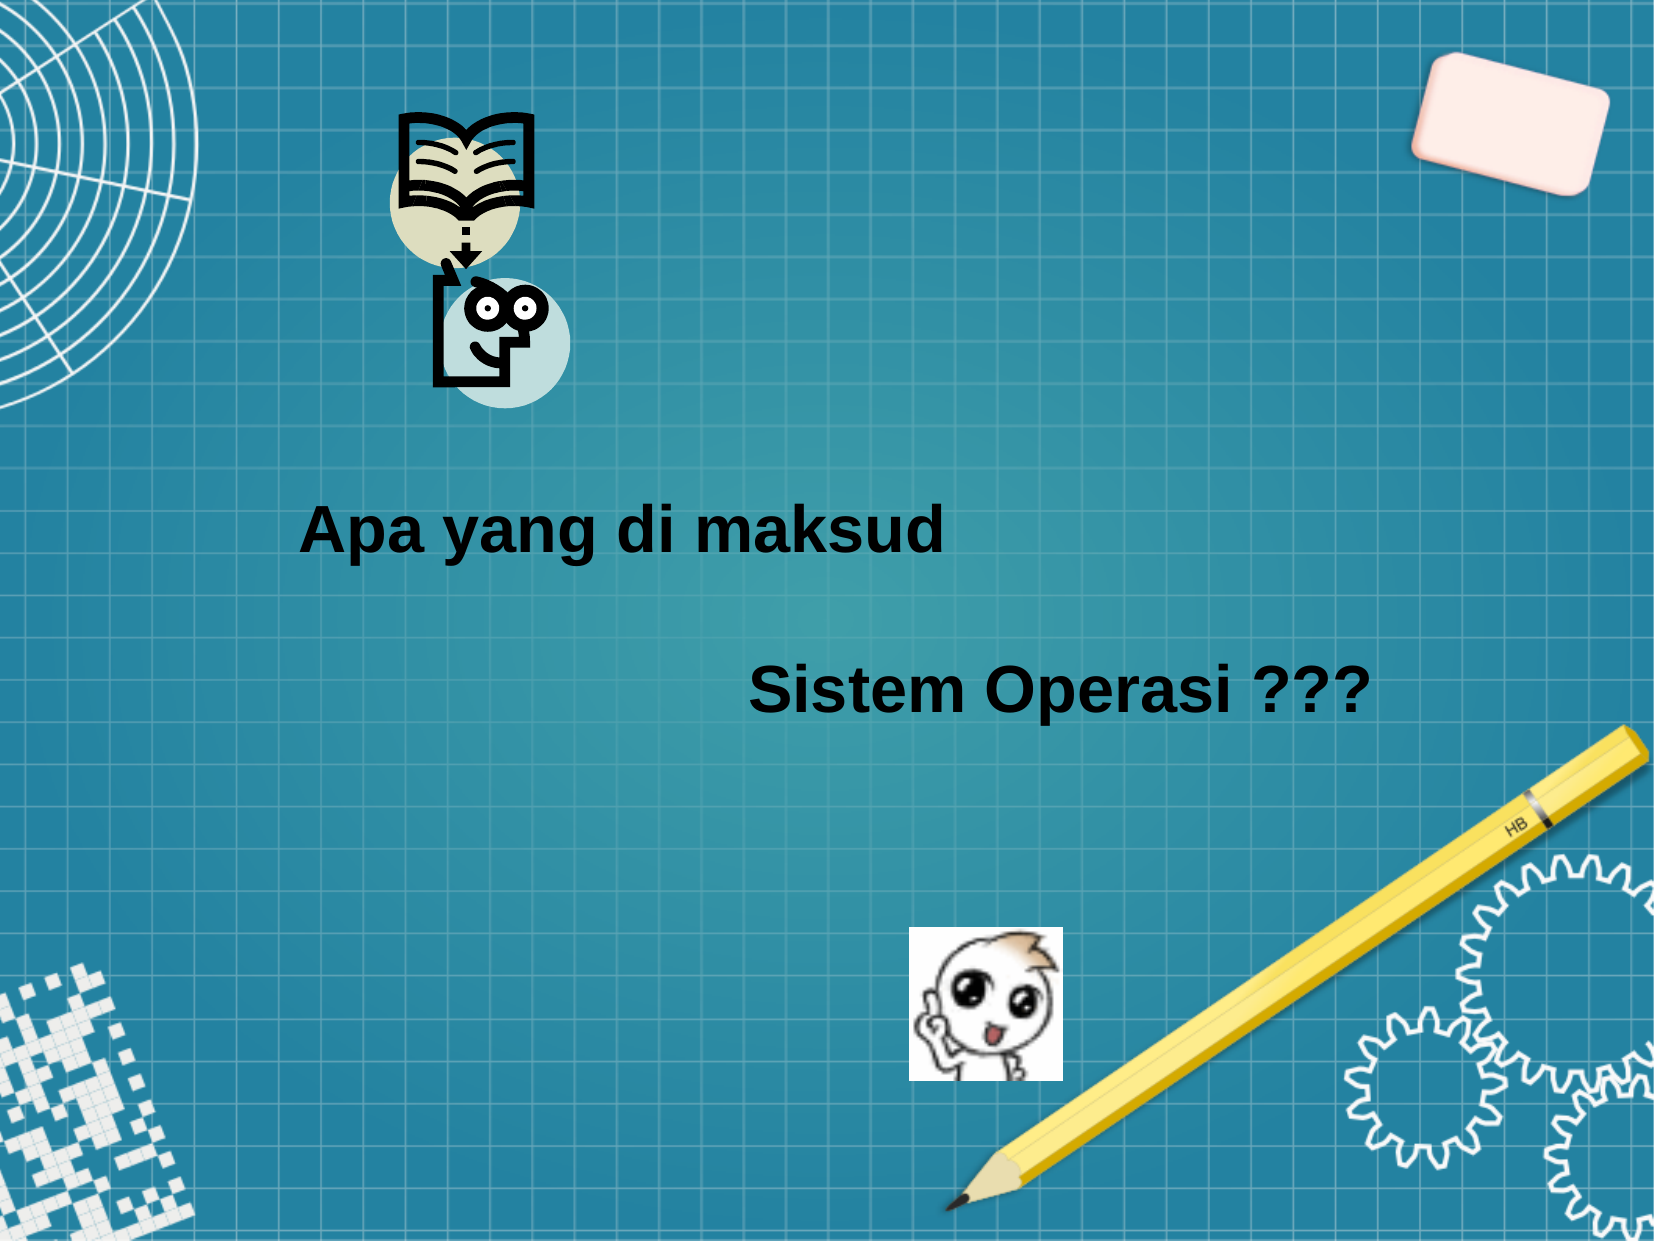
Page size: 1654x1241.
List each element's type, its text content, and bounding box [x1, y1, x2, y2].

picture [389, 112, 571, 409]
picture [909, 927, 1063, 1081]
text_box Apa yang di maksud Sistem Operasi ??? [283, 478, 1389, 734]
